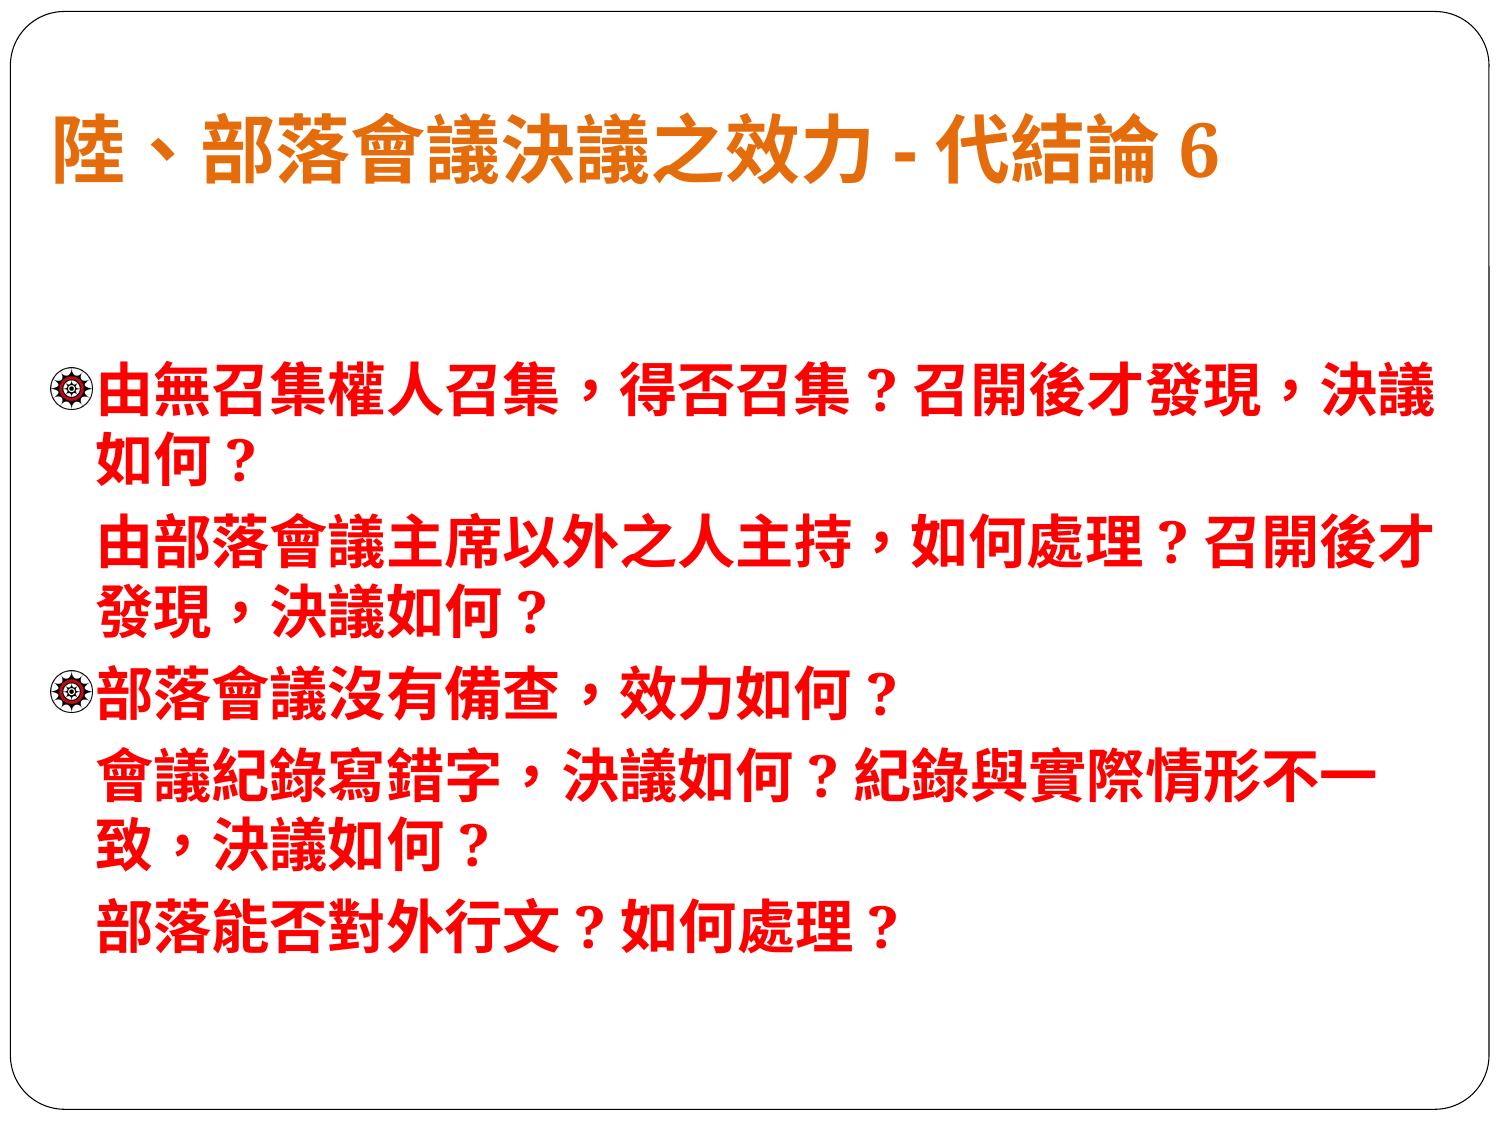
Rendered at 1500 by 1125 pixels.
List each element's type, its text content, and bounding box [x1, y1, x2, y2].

picture [50, 670, 93, 713]
text_box 陸、部落會議決議之效力-代結論6 [42, 66, 1471, 207]
picture [50, 367, 93, 410]
text_box 由無召集權人召集，得否召集?召開後才發現，決議如何? 由部落會議主席以外之人主持，如何處理?召開後才發現，決議如何? 部落會議沒有備查，效力如何? 會議紀錄寫錯字，決議如何?紀錄與實際情形不一致，決議如何? 部落能否對外行文?如何處理? [42, 207, 1500, 1106]
